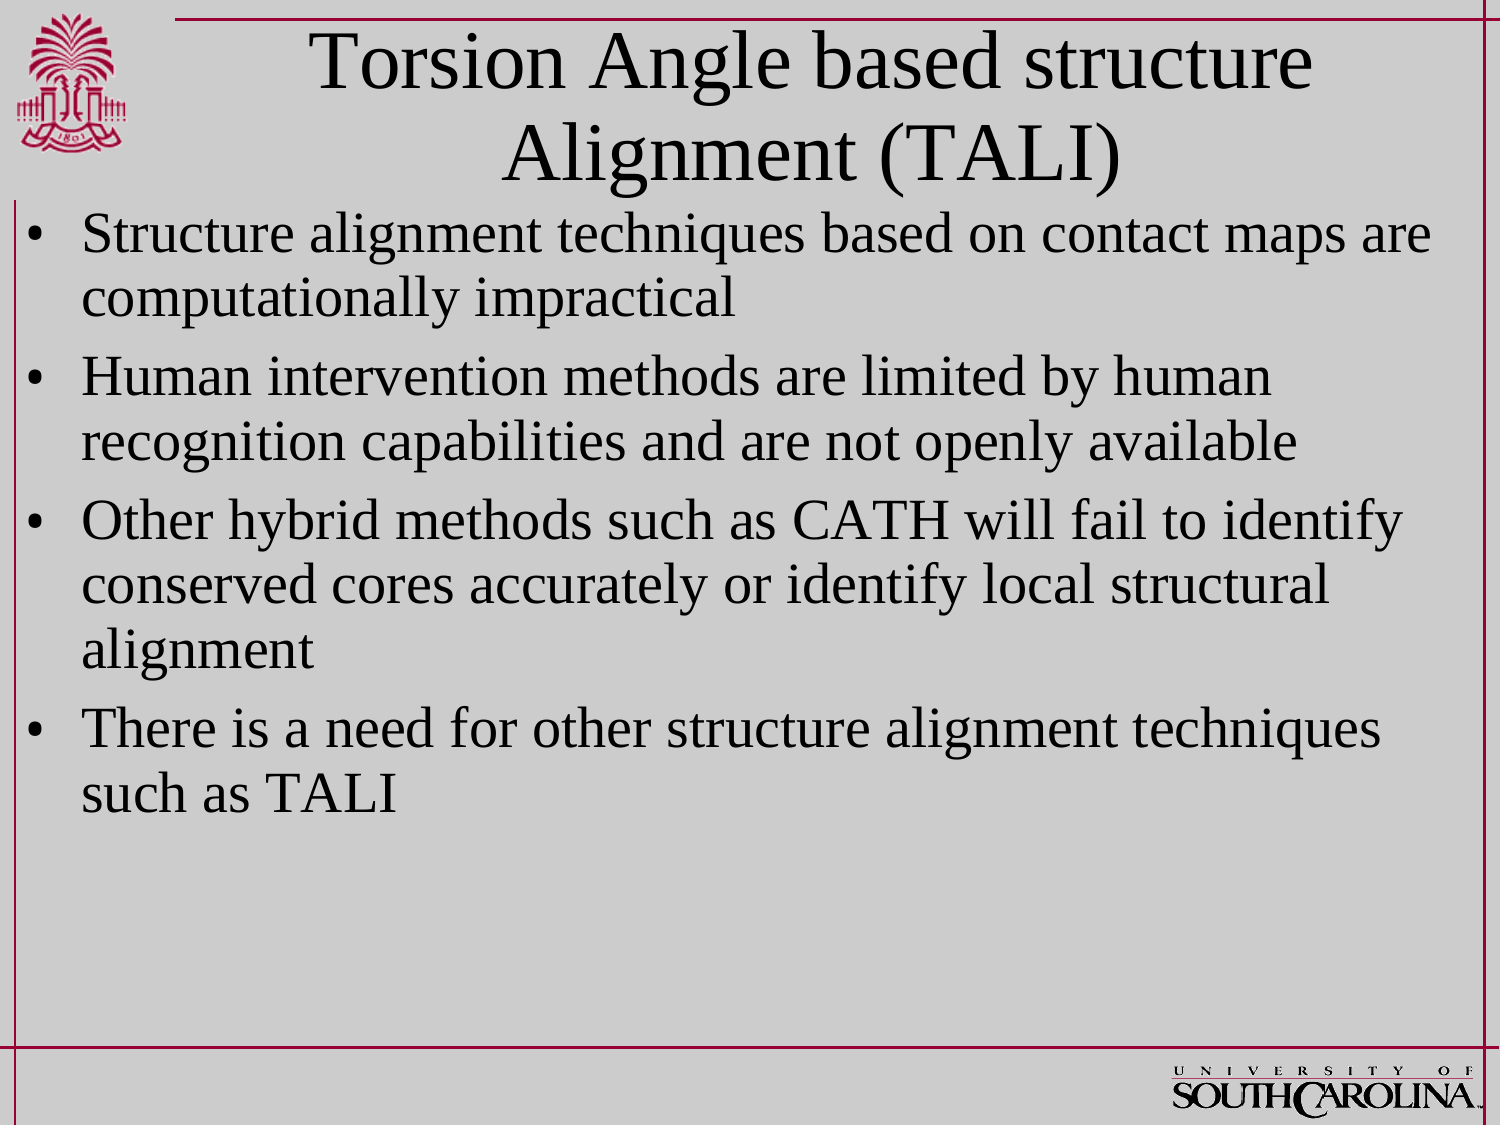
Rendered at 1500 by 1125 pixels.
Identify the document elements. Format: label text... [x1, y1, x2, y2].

picture [12, 12, 131, 155]
list Structure alignment techniques based on contact maps are computationally impractical Human intervention methods are limited by human recognition capabilities and are not openly available Other hybrid methods such as CATH will fail to identify conserved cores accurately or identify local structural alignment There is a need for other structure alignment techniques such as TALI [24, 200, 1476, 998]
picture [1162, 1049, 1483, 1125]
title Torsion Angle based structure Alignment (TALI) [174, 13, 1450, 199]
